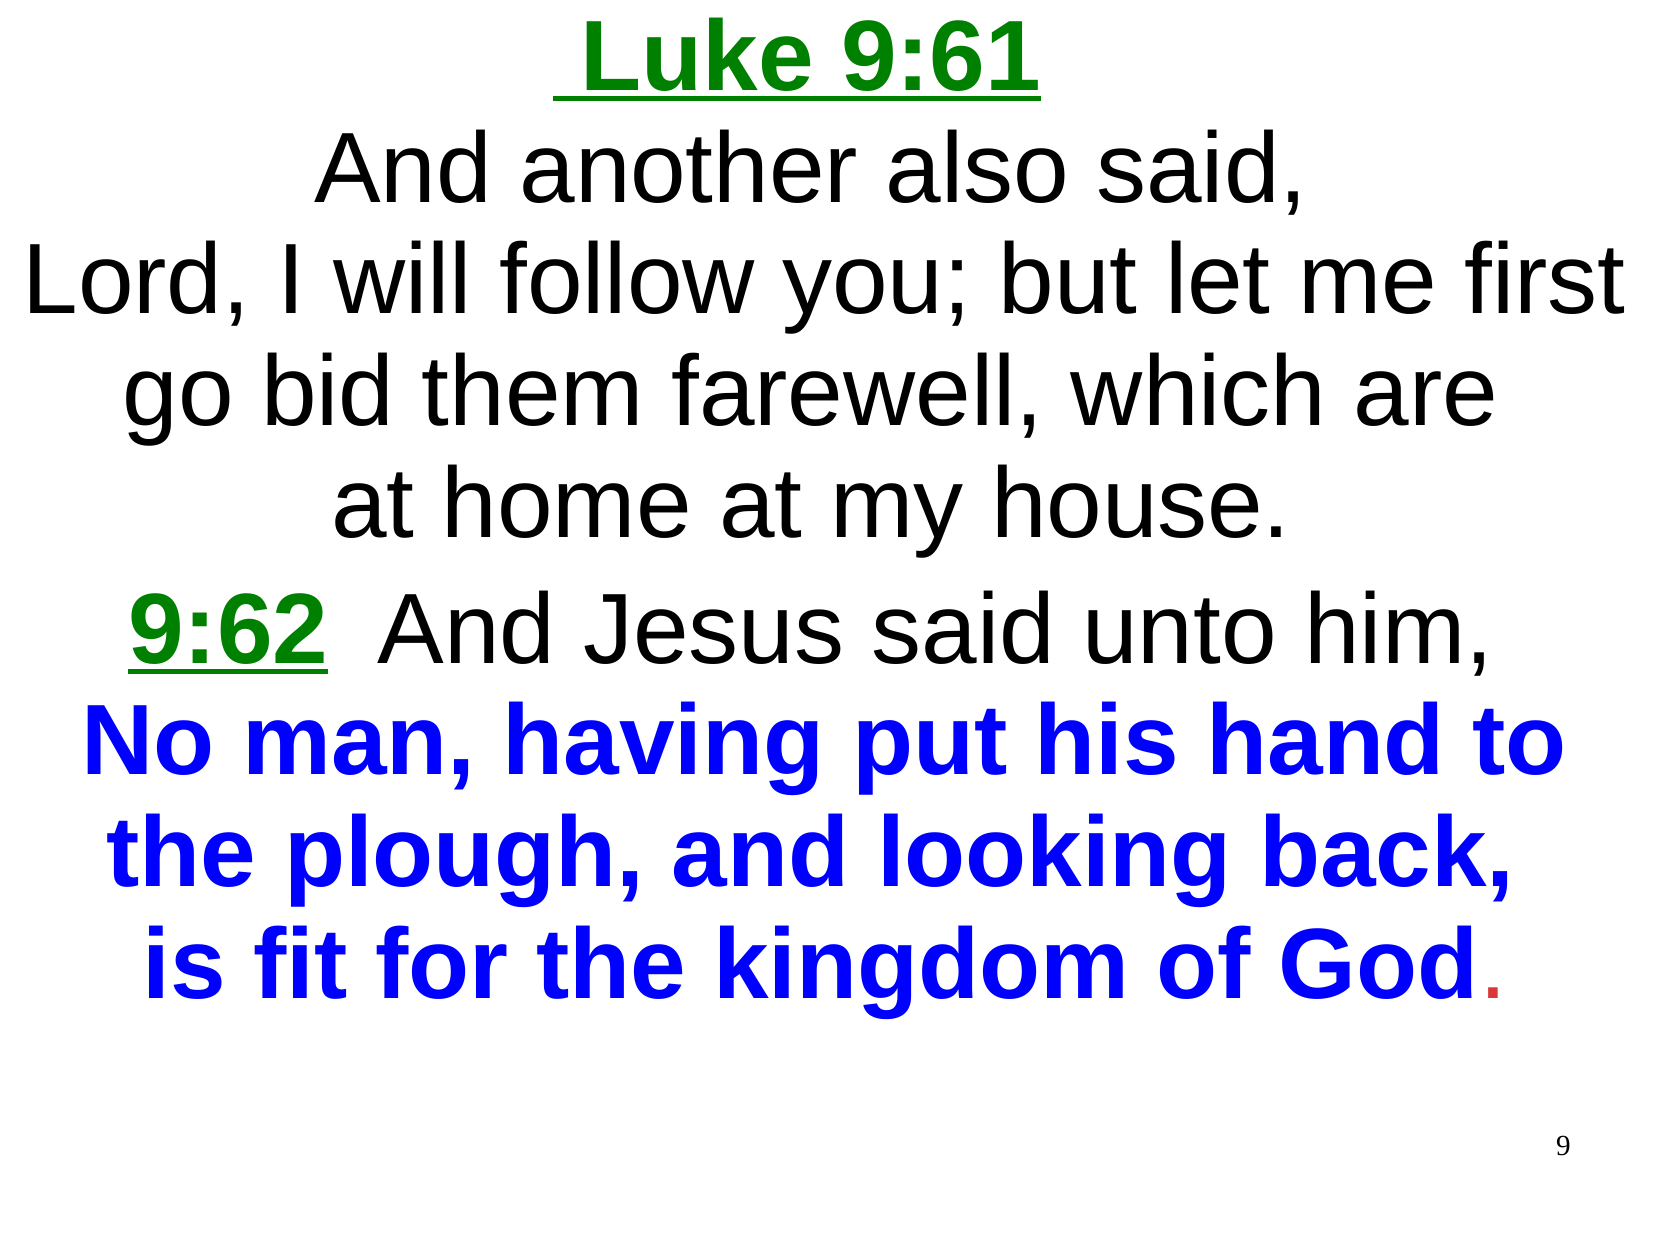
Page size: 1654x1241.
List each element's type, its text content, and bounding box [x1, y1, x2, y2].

list Luke 9:61 And another also said, Lord, I will follow you; but let me first go bid them farewell, which are at home at my house. 9:62 And Jesus said unto him, No man, having put his hand to the plough, and looking back, is fit for the kingdom of God. [0, 0, 1651, 1238]
